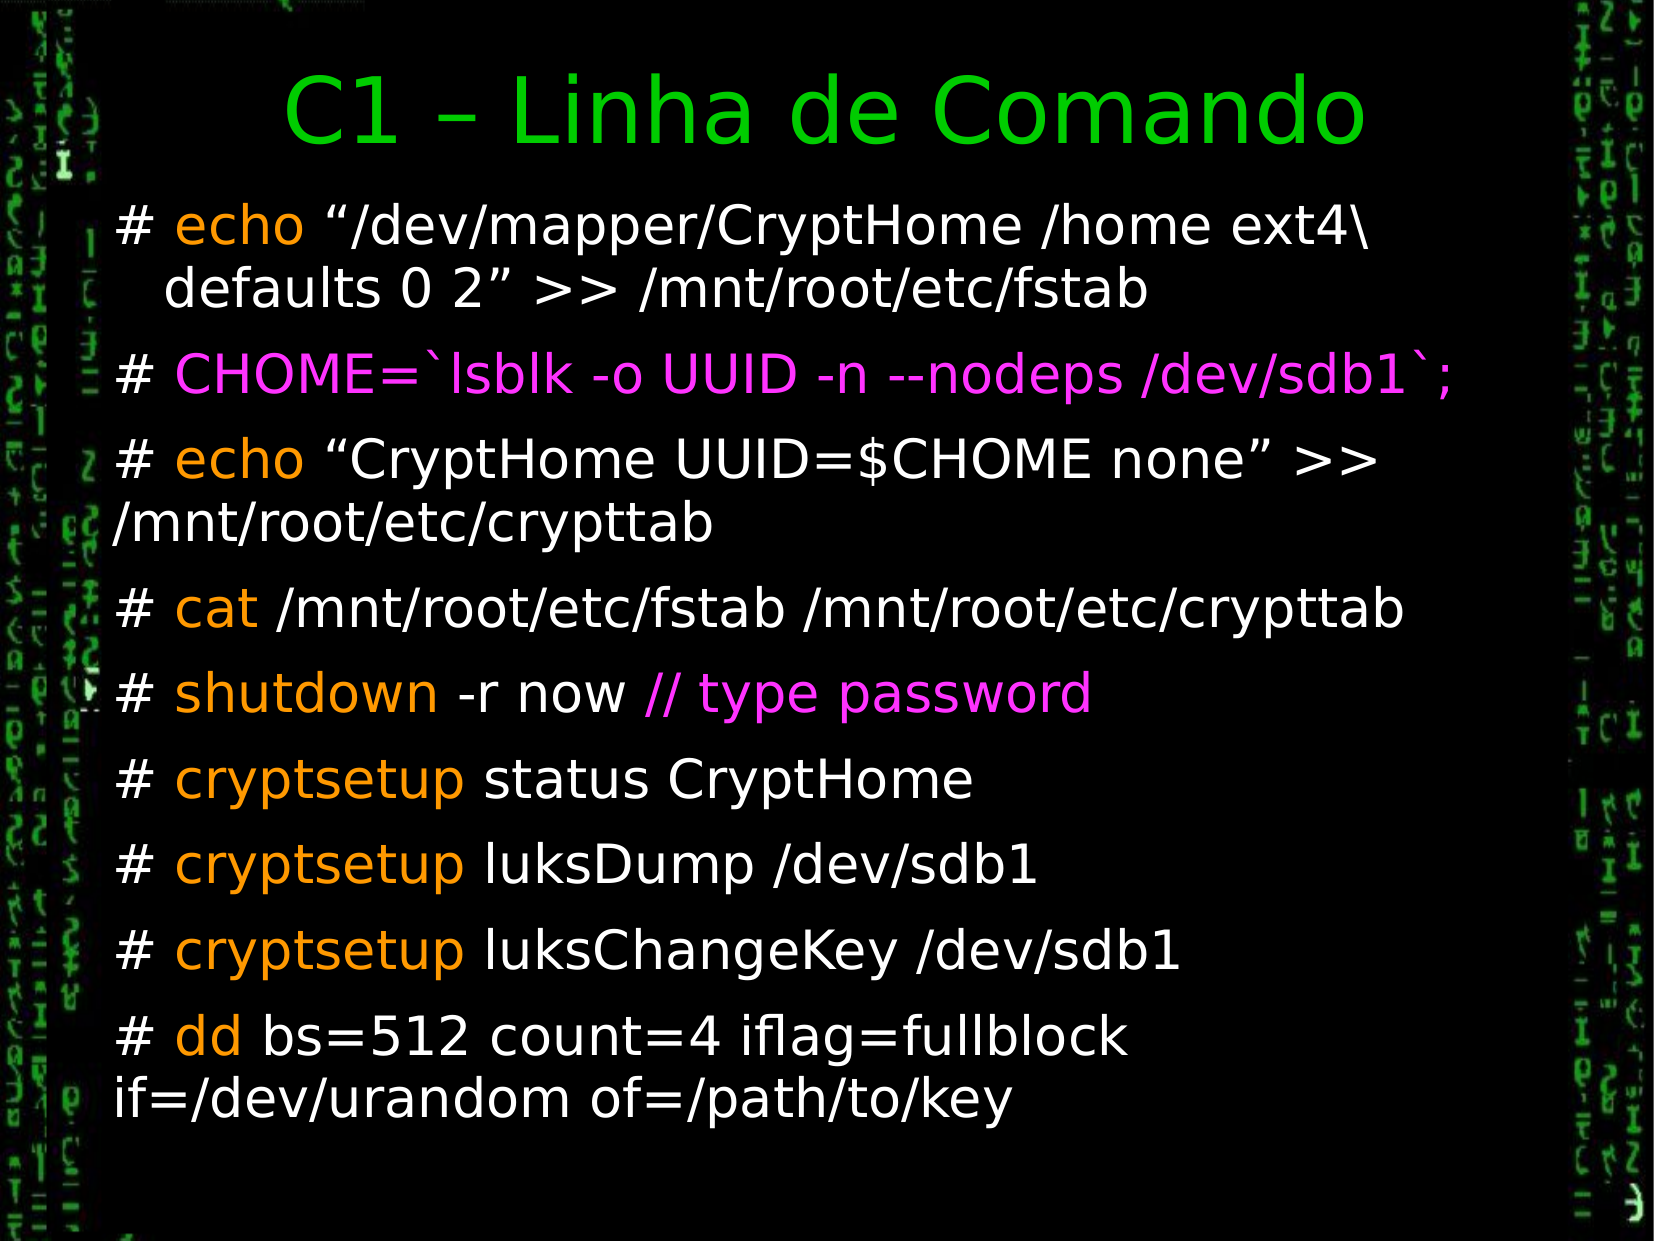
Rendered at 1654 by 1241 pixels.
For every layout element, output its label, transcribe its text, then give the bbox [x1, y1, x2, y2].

subtitle # echo “/dev/mapper/CryptHome /home ext4\ defaults 0 2” >> /mnt/root/etc/fstab # CHOME=`lsblk -o UUID -n --nodeps /dev/sdb1`; # echo “CryptHome UUID=$CHOME none” >> /mnt/root/etc/crypttab # cat /mnt/root/etc/fstab /mnt/root/etc/crypttab # shutdown -r now // type password # cryptsetup status CryptHome # cryptsetup luksDump /dev/sdb1 # cryptsetup luksChangeKey /dev/sdb1 # dd bs=512 count=4 iflag=fullblock if=/dev/urandom of=/path/to/key [112, 194, 1601, 1217]
title C1 – Linha de Comando [82, 8, 1571, 216]
picture [0, 0, 1654, 1241]
